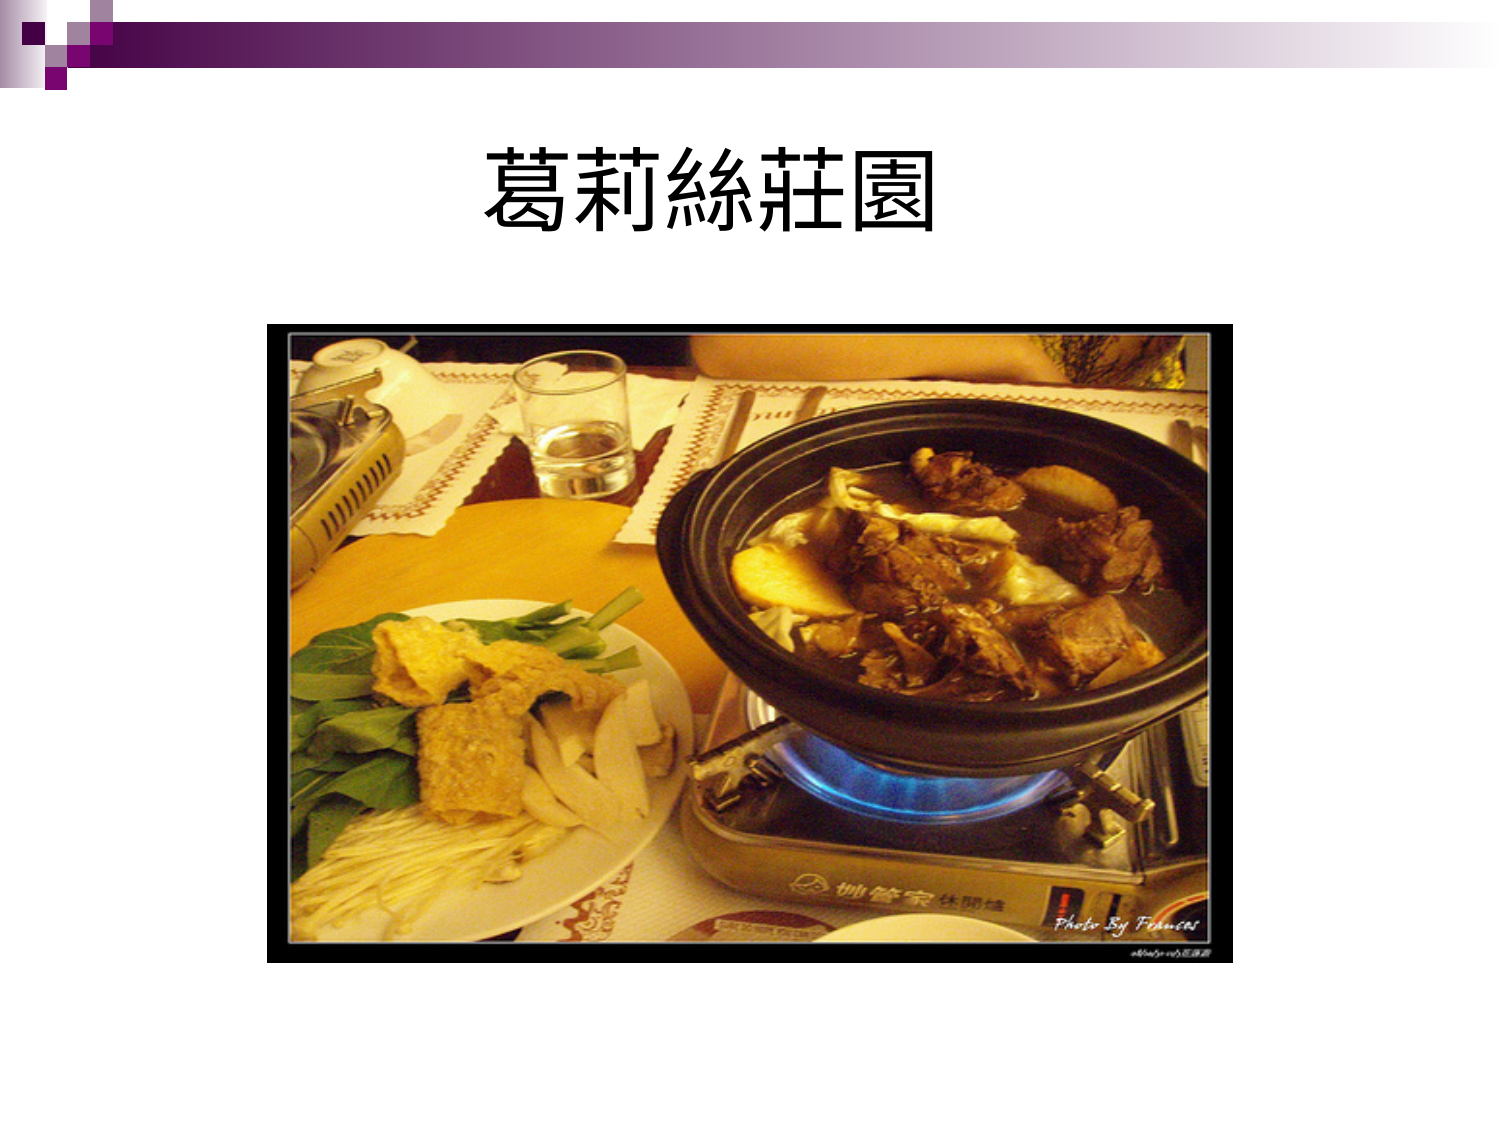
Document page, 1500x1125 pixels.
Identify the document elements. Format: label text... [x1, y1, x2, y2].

title 葛莉絲莊園 [75, 75, 1426, 300]
picture [267, 324, 1233, 963]
